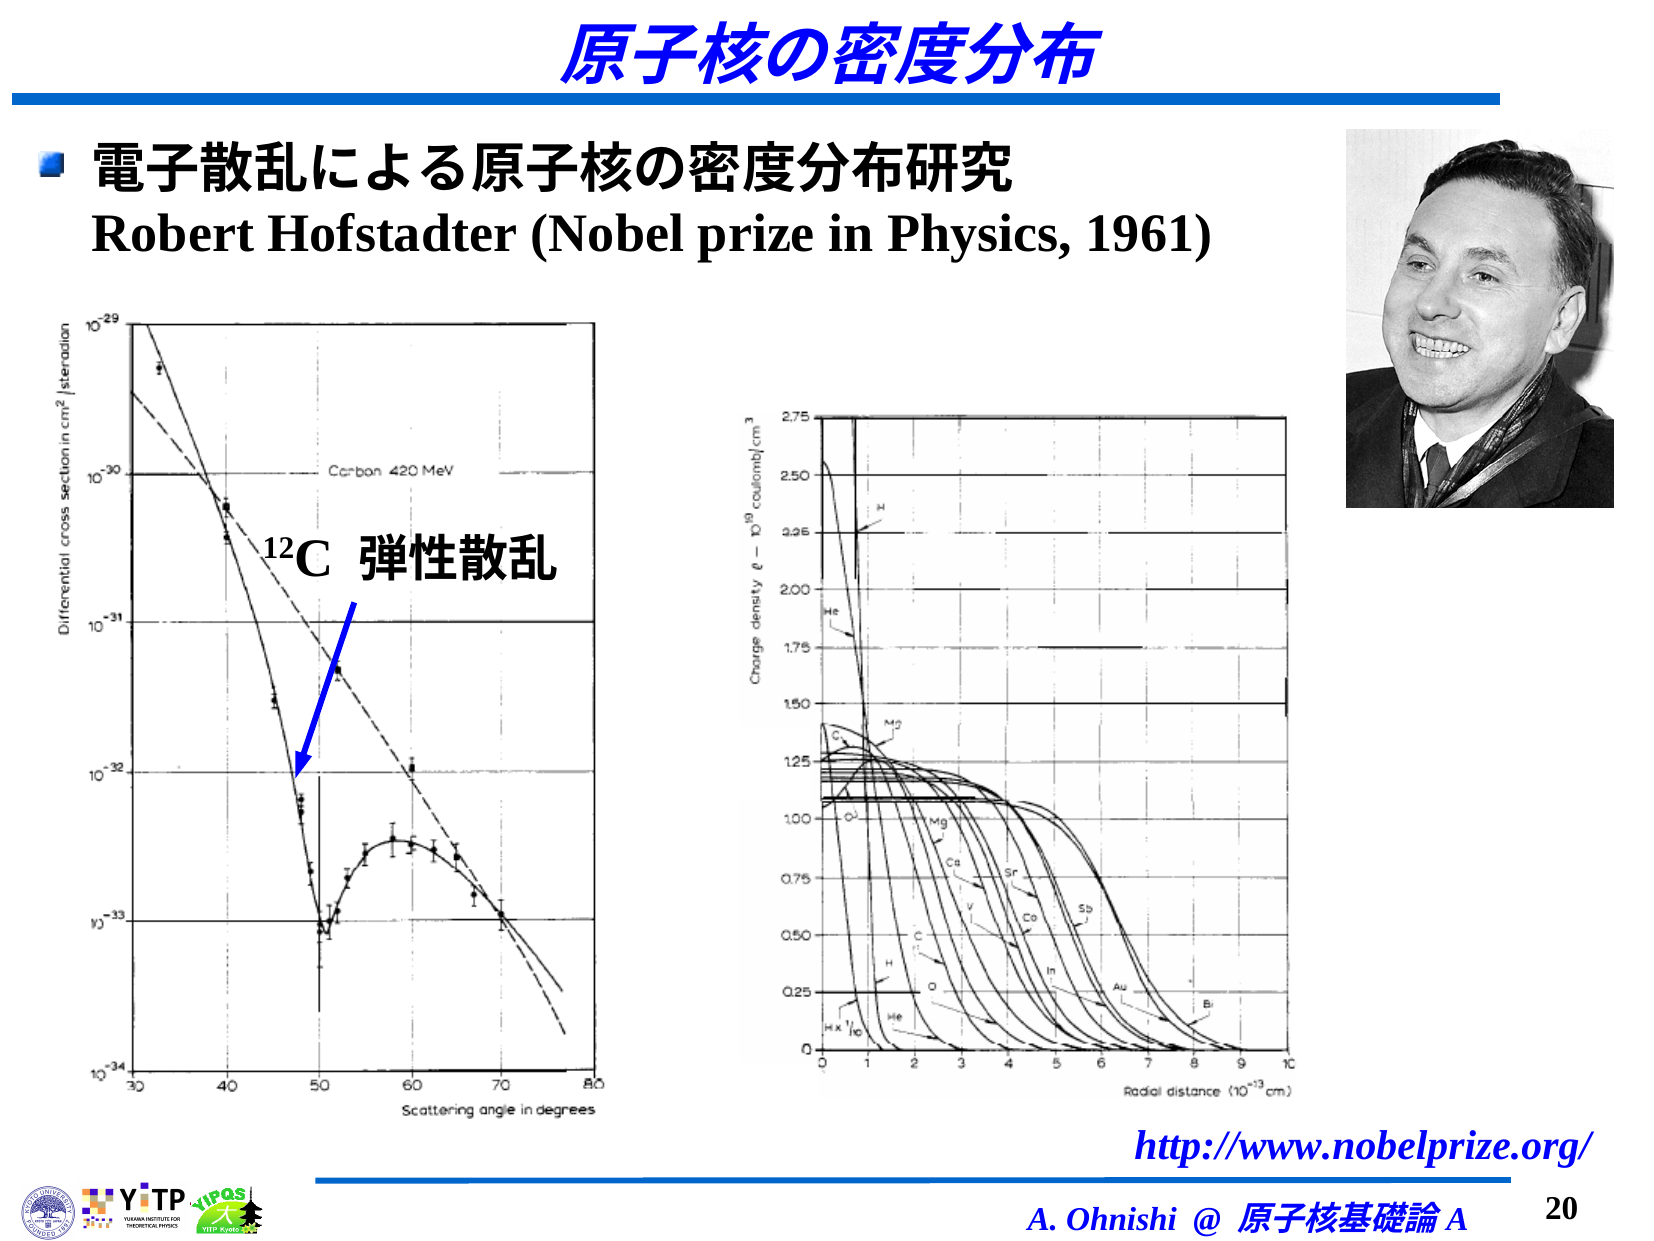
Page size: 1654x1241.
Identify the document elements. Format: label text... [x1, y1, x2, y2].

picture [77, 1179, 263, 1234]
text_box http://www.nobelprize.org/ [1134, 1122, 1630, 1179]
picture [20, 1185, 76, 1241]
title 原子核の密度分布 [0, 0, 1654, 99]
text_box 12C 弾性散乱 [262, 518, 576, 580]
list 電子散乱による原子核の密度分布研究 Robert Hofstadter (Nobel prize in Physics, 1961) [20, 124, 1621, 1137]
picture [45, 294, 615, 1131]
picture [736, 401, 1312, 1108]
picture [1346, 129, 1614, 508]
